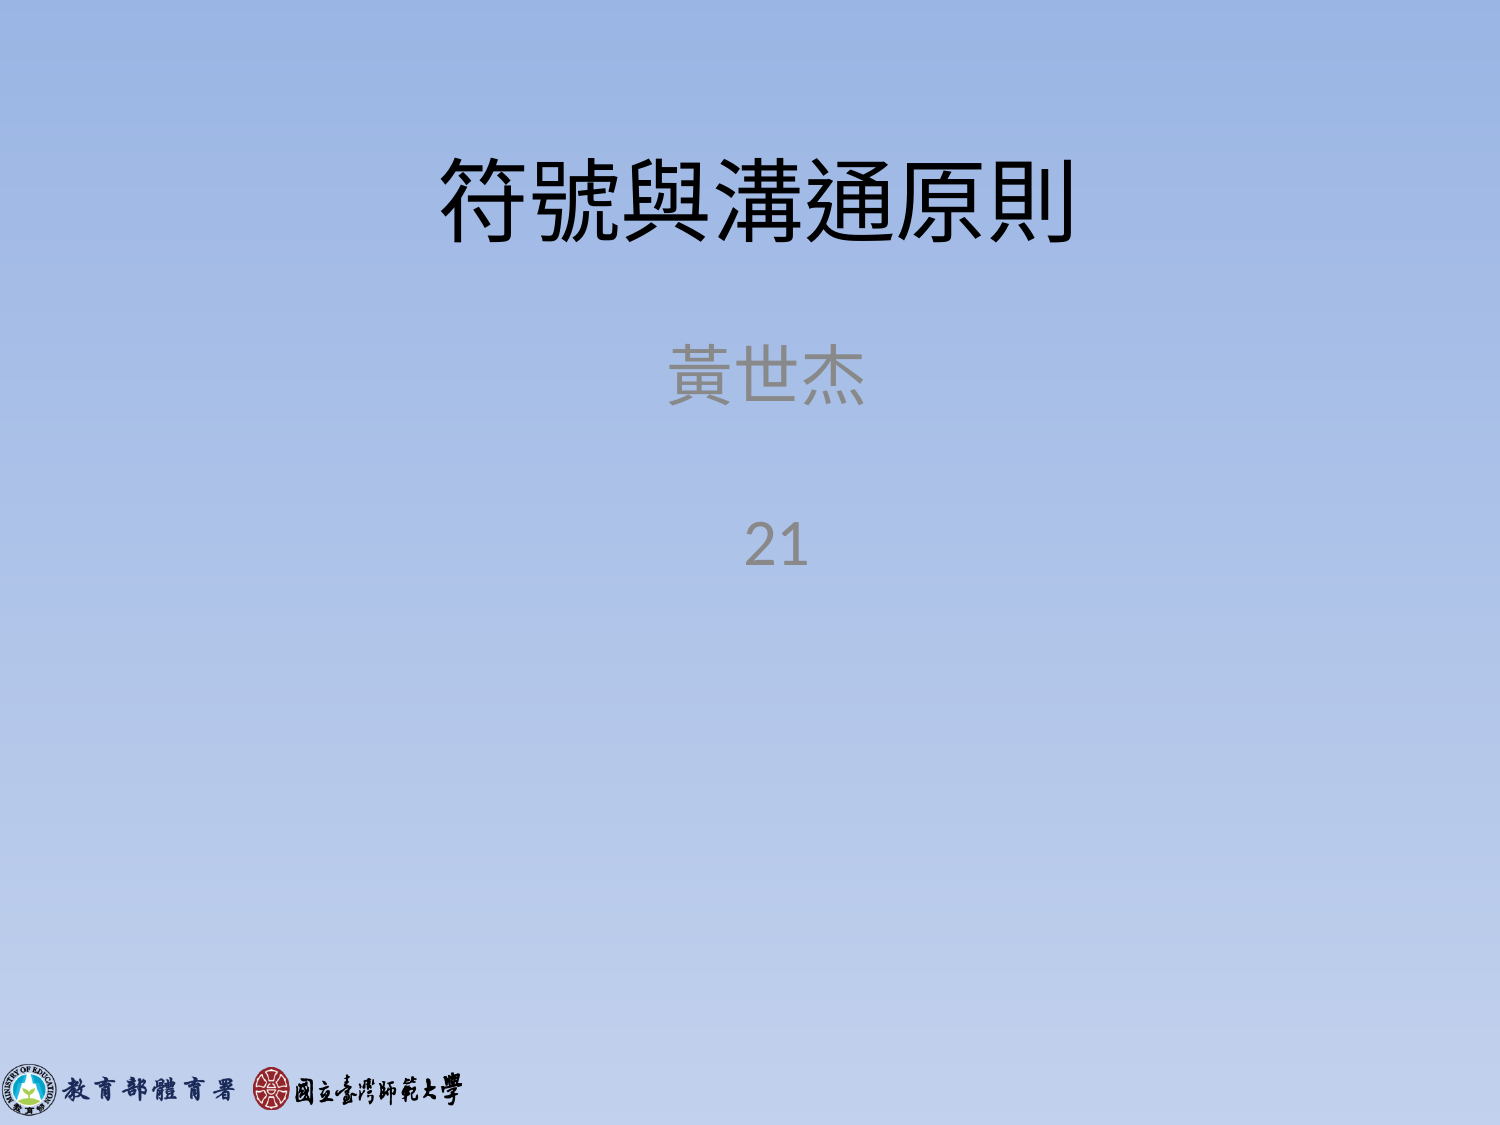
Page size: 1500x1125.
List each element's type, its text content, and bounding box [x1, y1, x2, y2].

subtitle 黃世杰 [242, 326, 1293, 433]
picture [0, 1051, 243, 1125]
picture [253, 1067, 462, 1110]
text_box 21 [251, 491, 1302, 598]
title 符號與溝通原則 [121, 78, 1397, 320]
